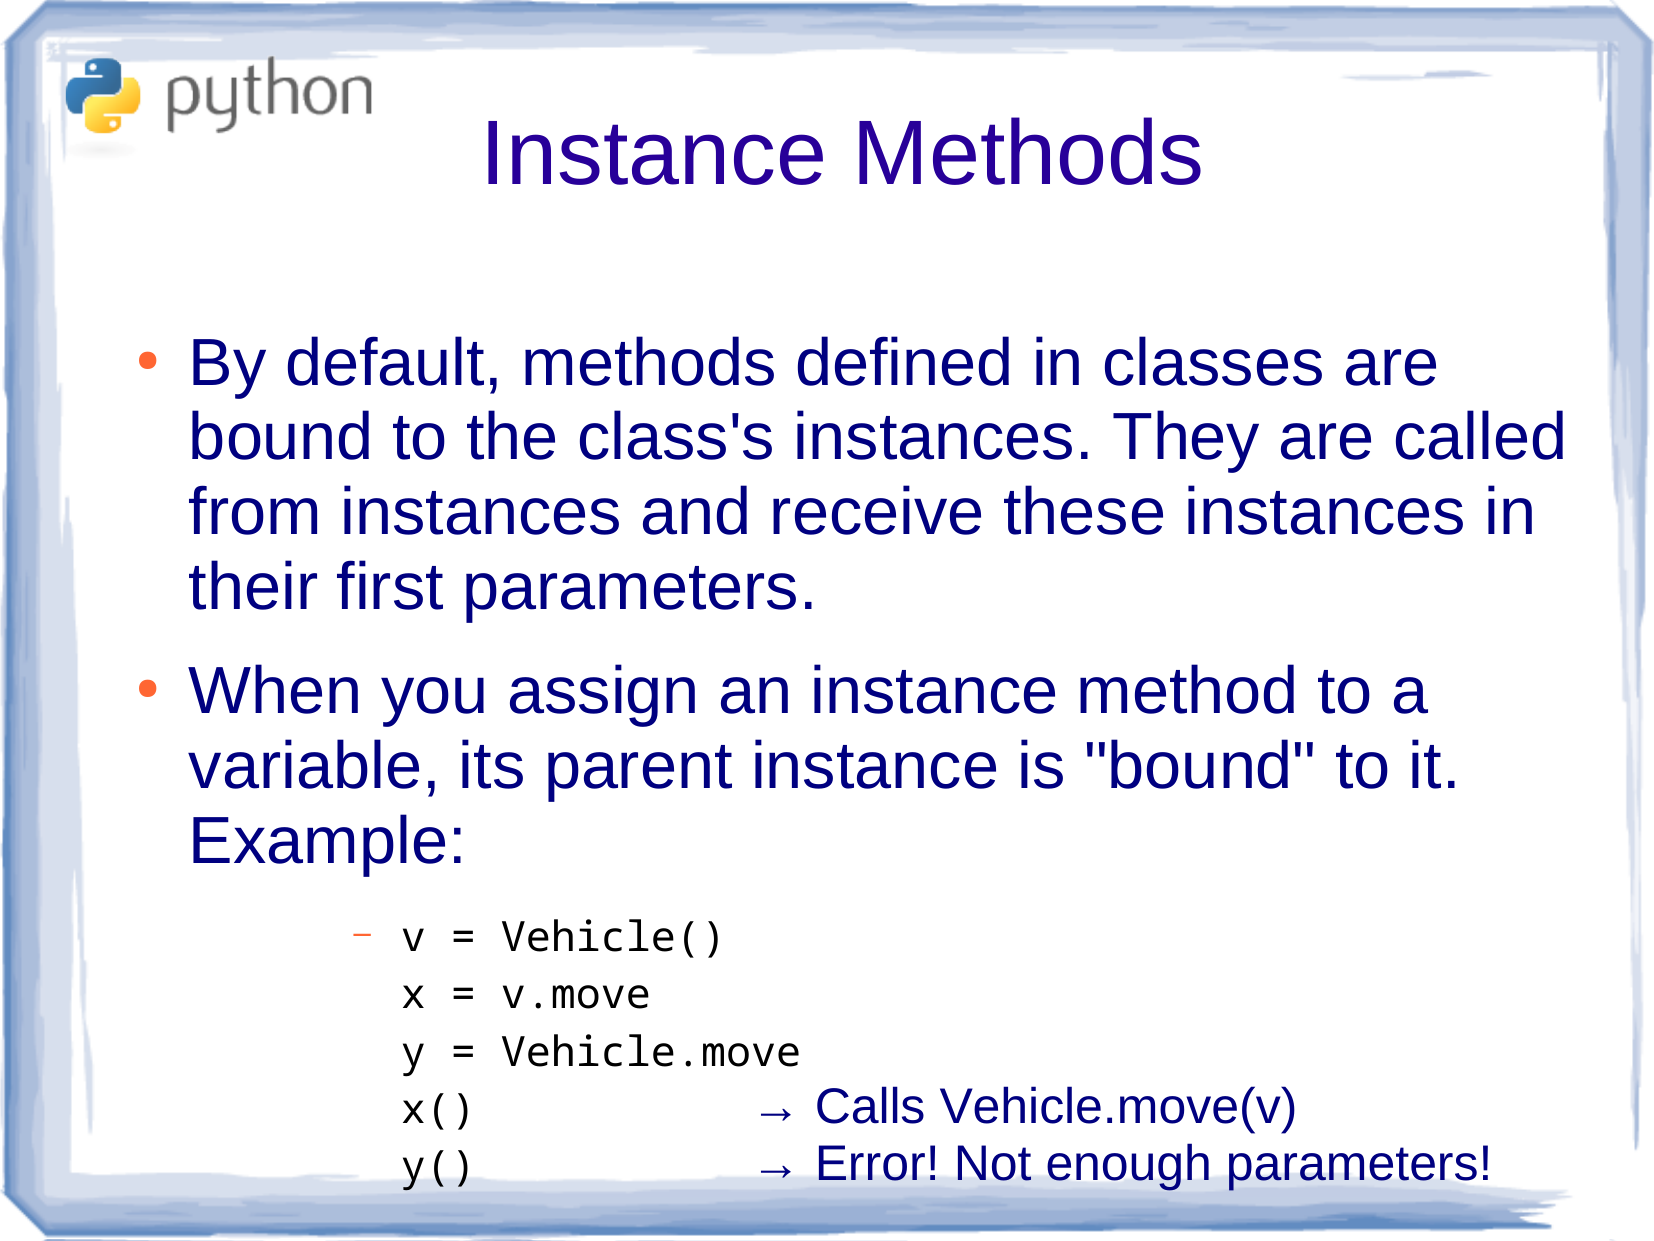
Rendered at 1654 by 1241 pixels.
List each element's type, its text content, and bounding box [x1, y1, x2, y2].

list By default, methods defined in classes are bound to the class's instances. They are called from instances and receive these instances in their first parameters. When you assign an instance method to a variable, its parent instance is "bound" to it. Example: v = Vehicle() x = v.move y = Vehicle.move x() → Calls Vehicle.move(v) y() → Error! Not enough parameters! [118, 324, 1571, 1166]
picture [0, 0, 1654, 1241]
title Instance Methods [82, 49, 1571, 257]
